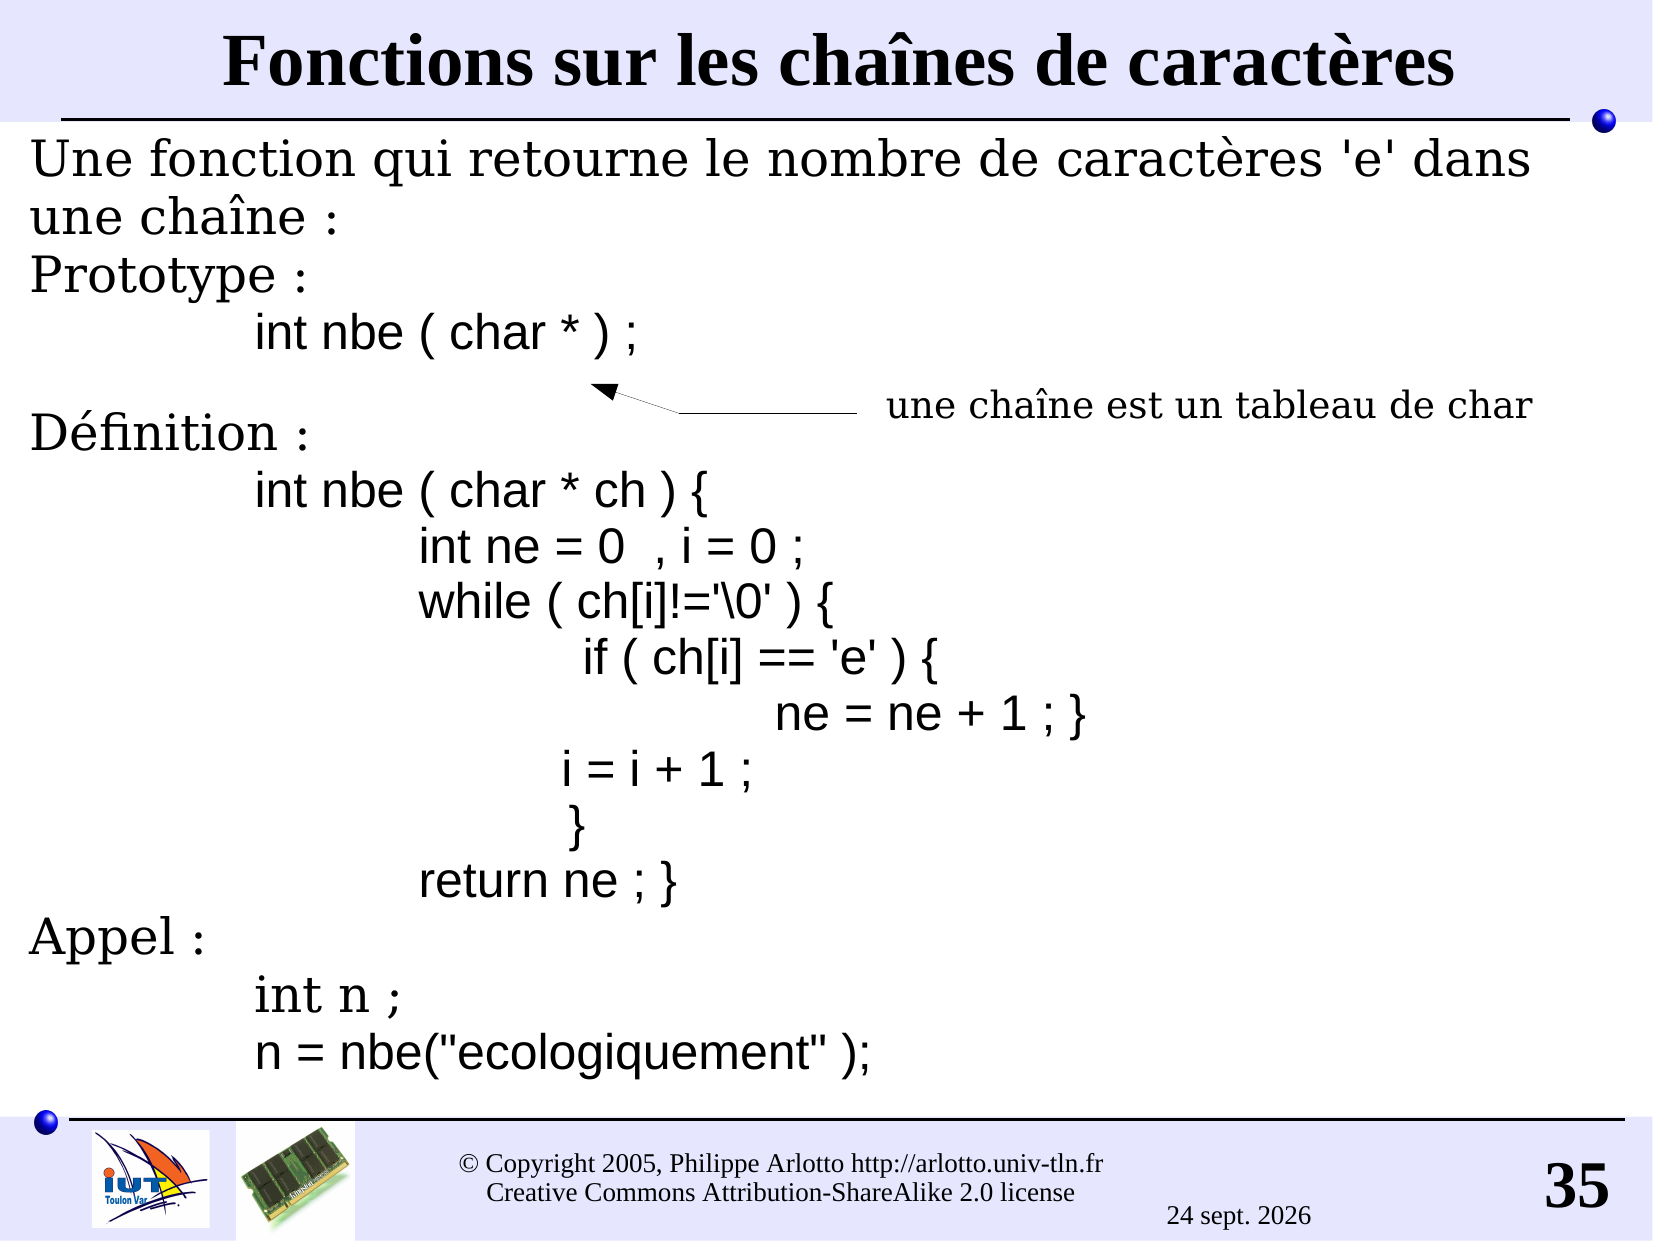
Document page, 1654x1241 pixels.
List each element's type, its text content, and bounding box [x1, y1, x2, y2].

text_box Une fonction qui retourne le nombre de caractères 'e' dans une chaîne : Prototype : int nbe ( char * ) ; Définition : int nbe ( char * ch ) { int ne = 0 , i = 0 ; while ( ch[i]!='\0' ) { if ( ch[i] == 'e' ) { ne = ne + 1 ; } i = i + 1 ; } return ne ; } Appel : int n ; n = nbe("ecologiquement" ); [29, 129, 1534, 1081]
picture [236, 1121, 355, 1241]
text_box une chaîne est un tableau de char [885, 383, 1534, 428]
title Fonctions sur les chaînes de caractères [95, 14, 1585, 107]
